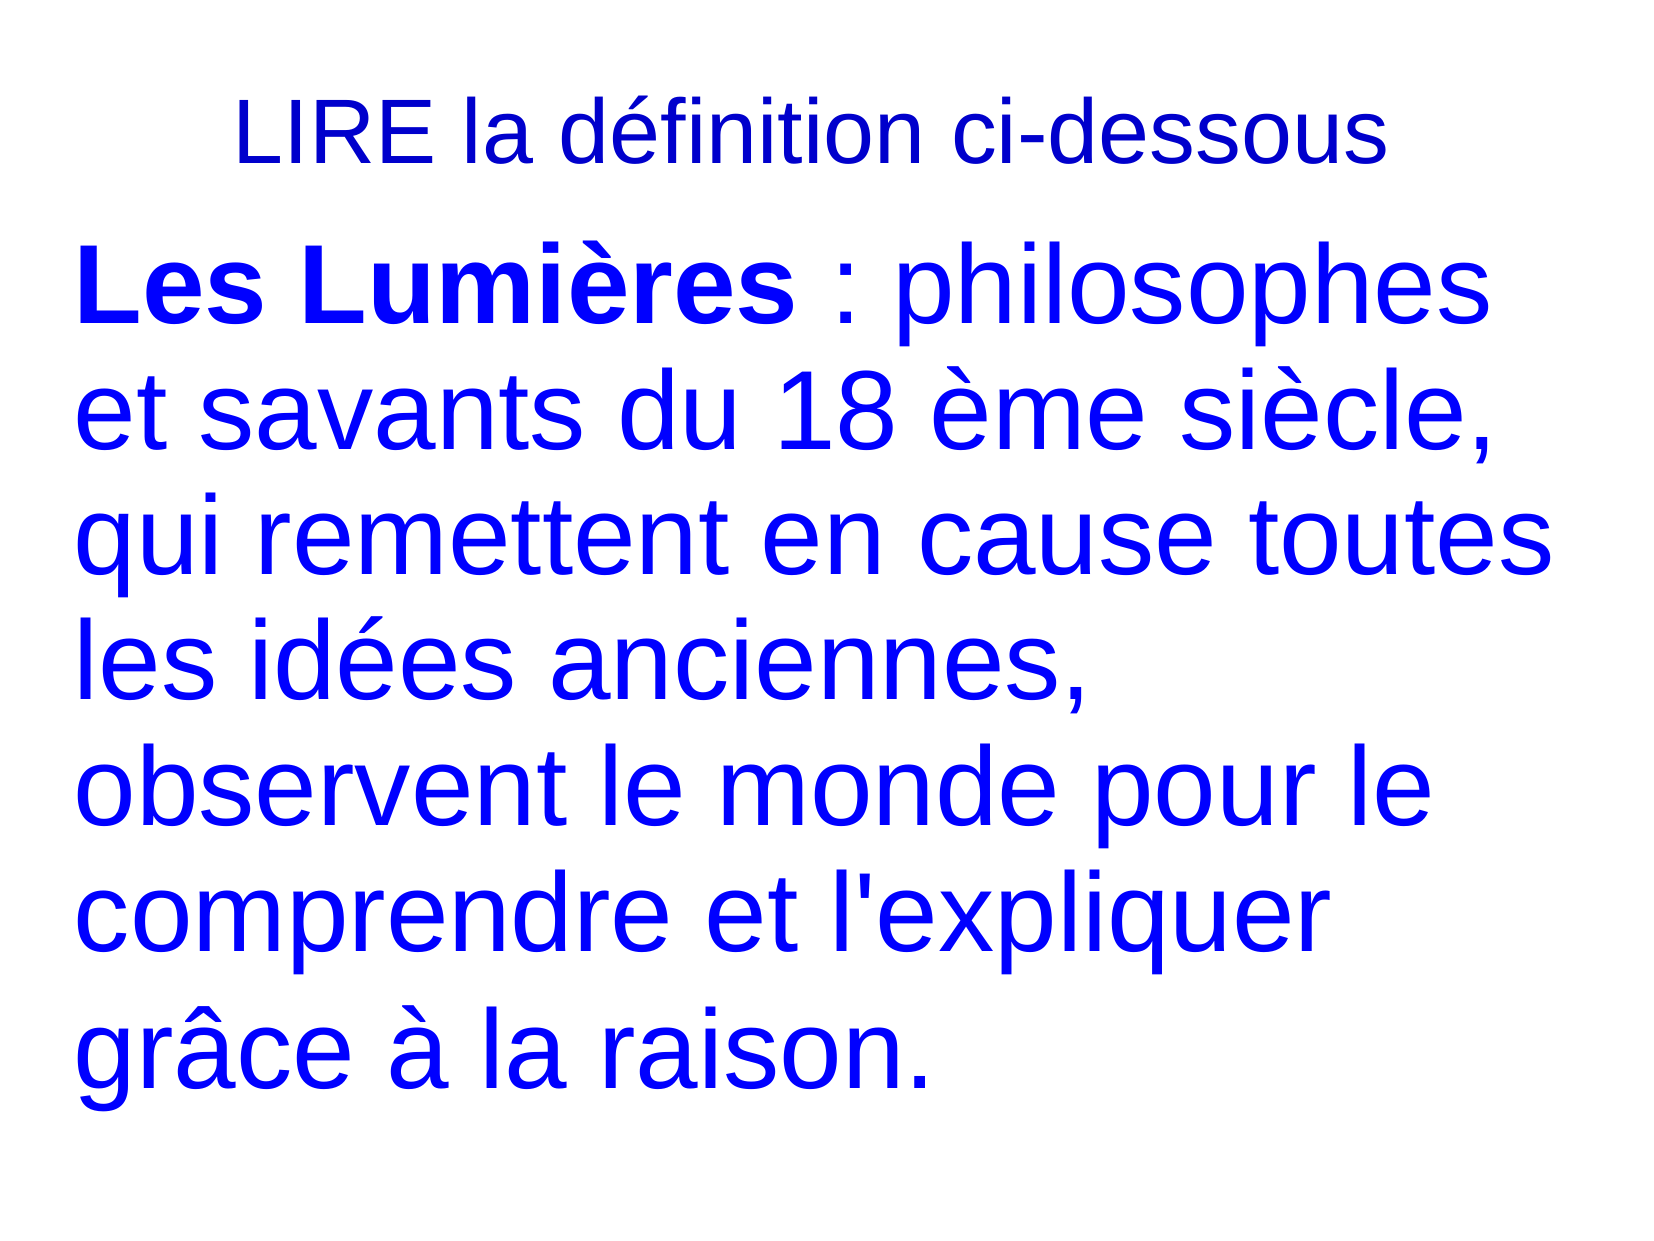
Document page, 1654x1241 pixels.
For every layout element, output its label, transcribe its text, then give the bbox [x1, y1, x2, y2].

text_box Les Lumières : philosophes et savants du 18 ème siècle, qui remettent en cause toutes les idées anciennes, observent le monde pour le comprendre et l'expliquer grâce à la raison. [59, 214, 1625, 1123]
title LIRE la définition ci-dessous [29, 56, 1595, 207]
